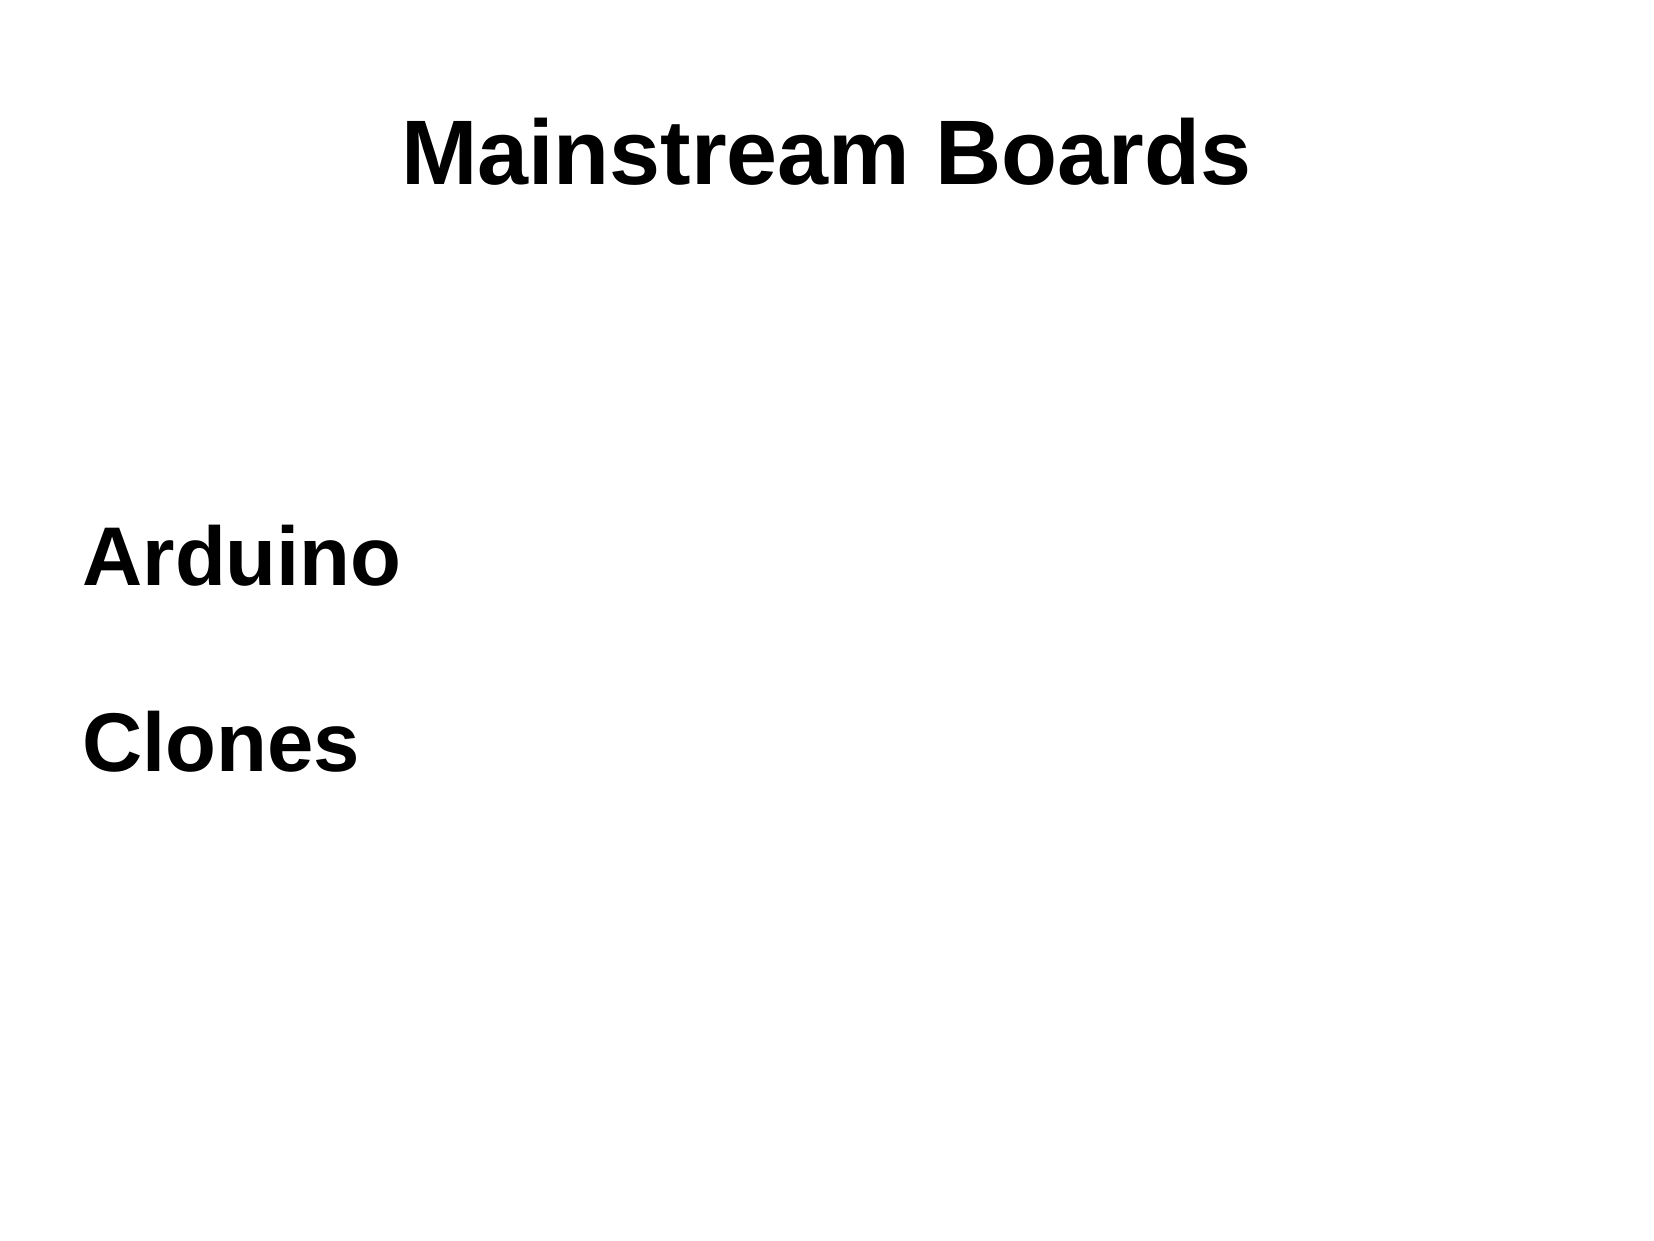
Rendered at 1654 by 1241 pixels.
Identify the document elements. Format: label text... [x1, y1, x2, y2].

title Mainstream Boards [82, 49, 1571, 257]
subtitle Arduino Clones [82, 290, 1571, 1010]
